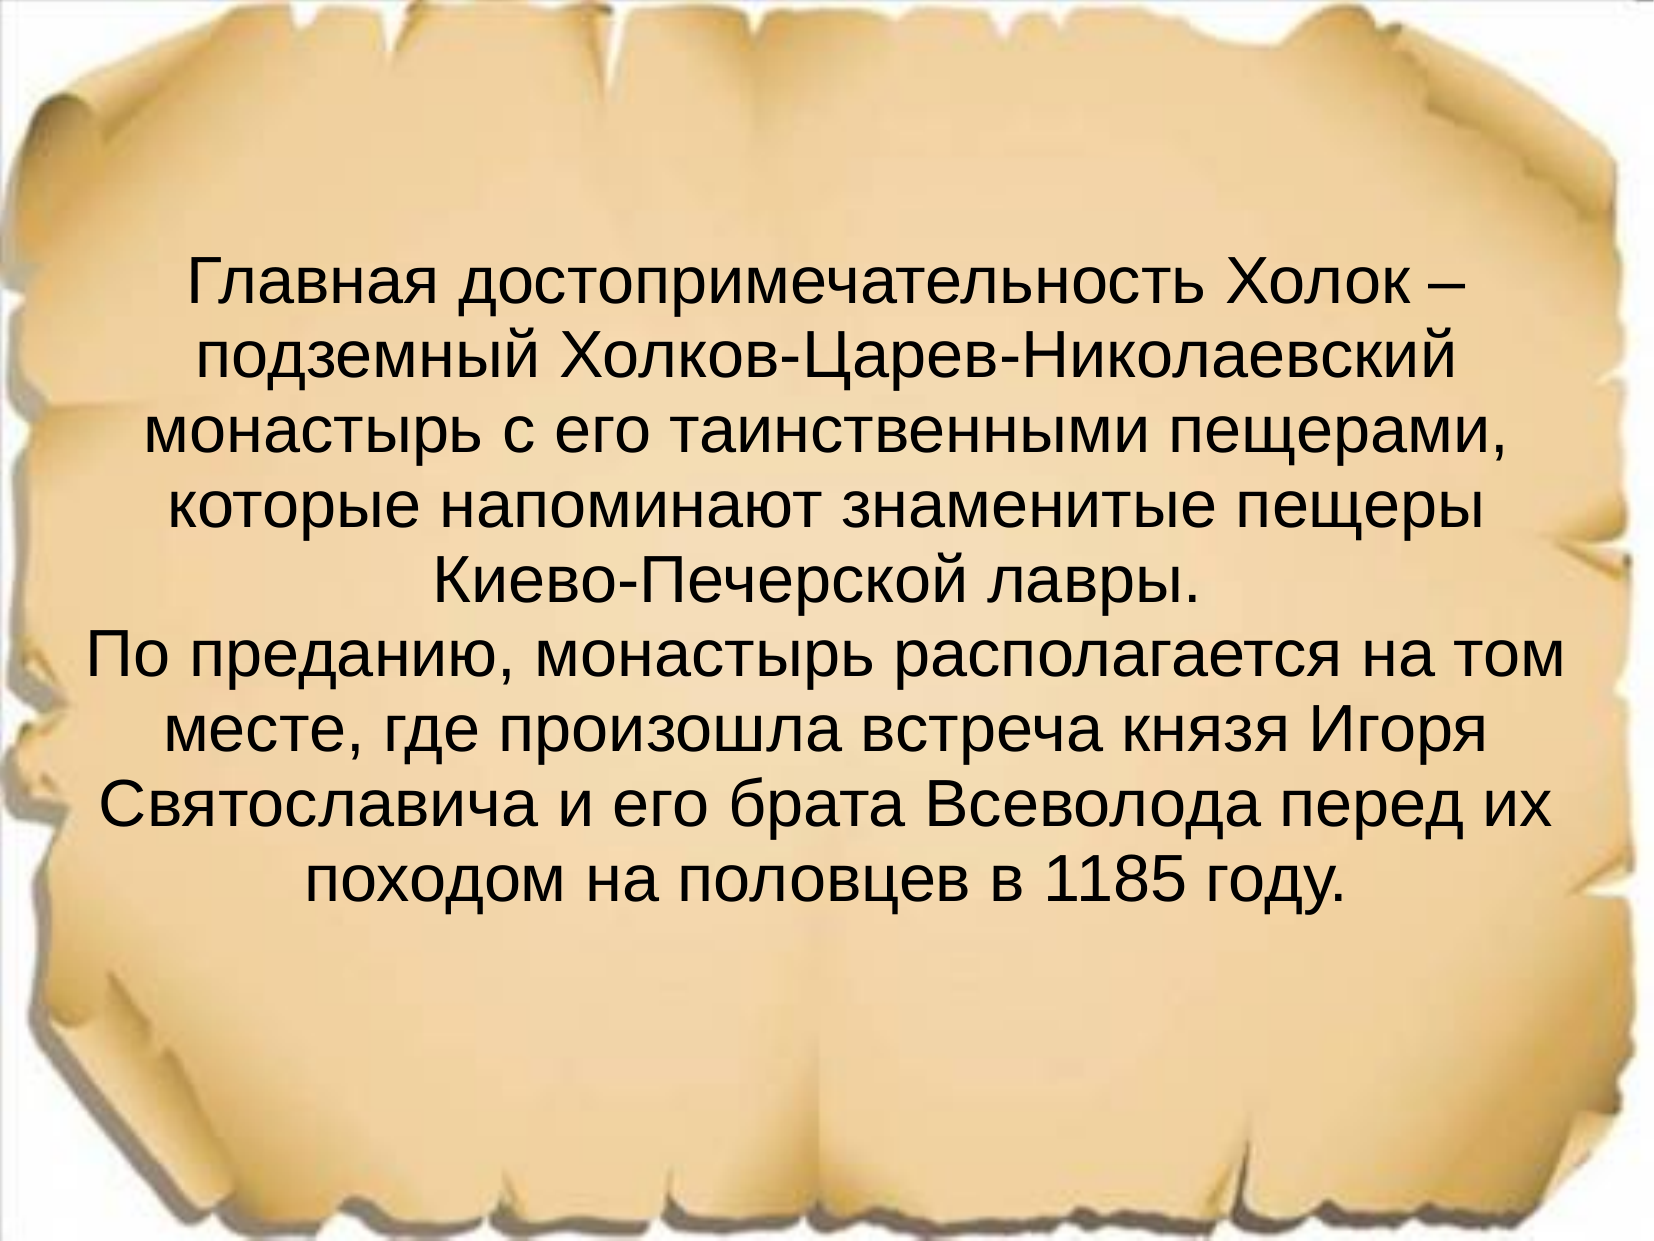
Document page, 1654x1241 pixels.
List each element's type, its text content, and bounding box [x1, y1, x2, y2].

subtitle Главная достопримечательность Холок – подземный Холков-Царев-Николаевский монастырь с его таинственными пещерами, которые напоминают знаменитые пещеры Киево-Печерской лавры. По преданию, монастырь располагается на том месте, где произошла встреча князя Игоря Святославича и его брата Всеволода перед их походом на половцев в 1185 году. [82, 233, 1571, 925]
picture [0, 0, 1654, 1241]
